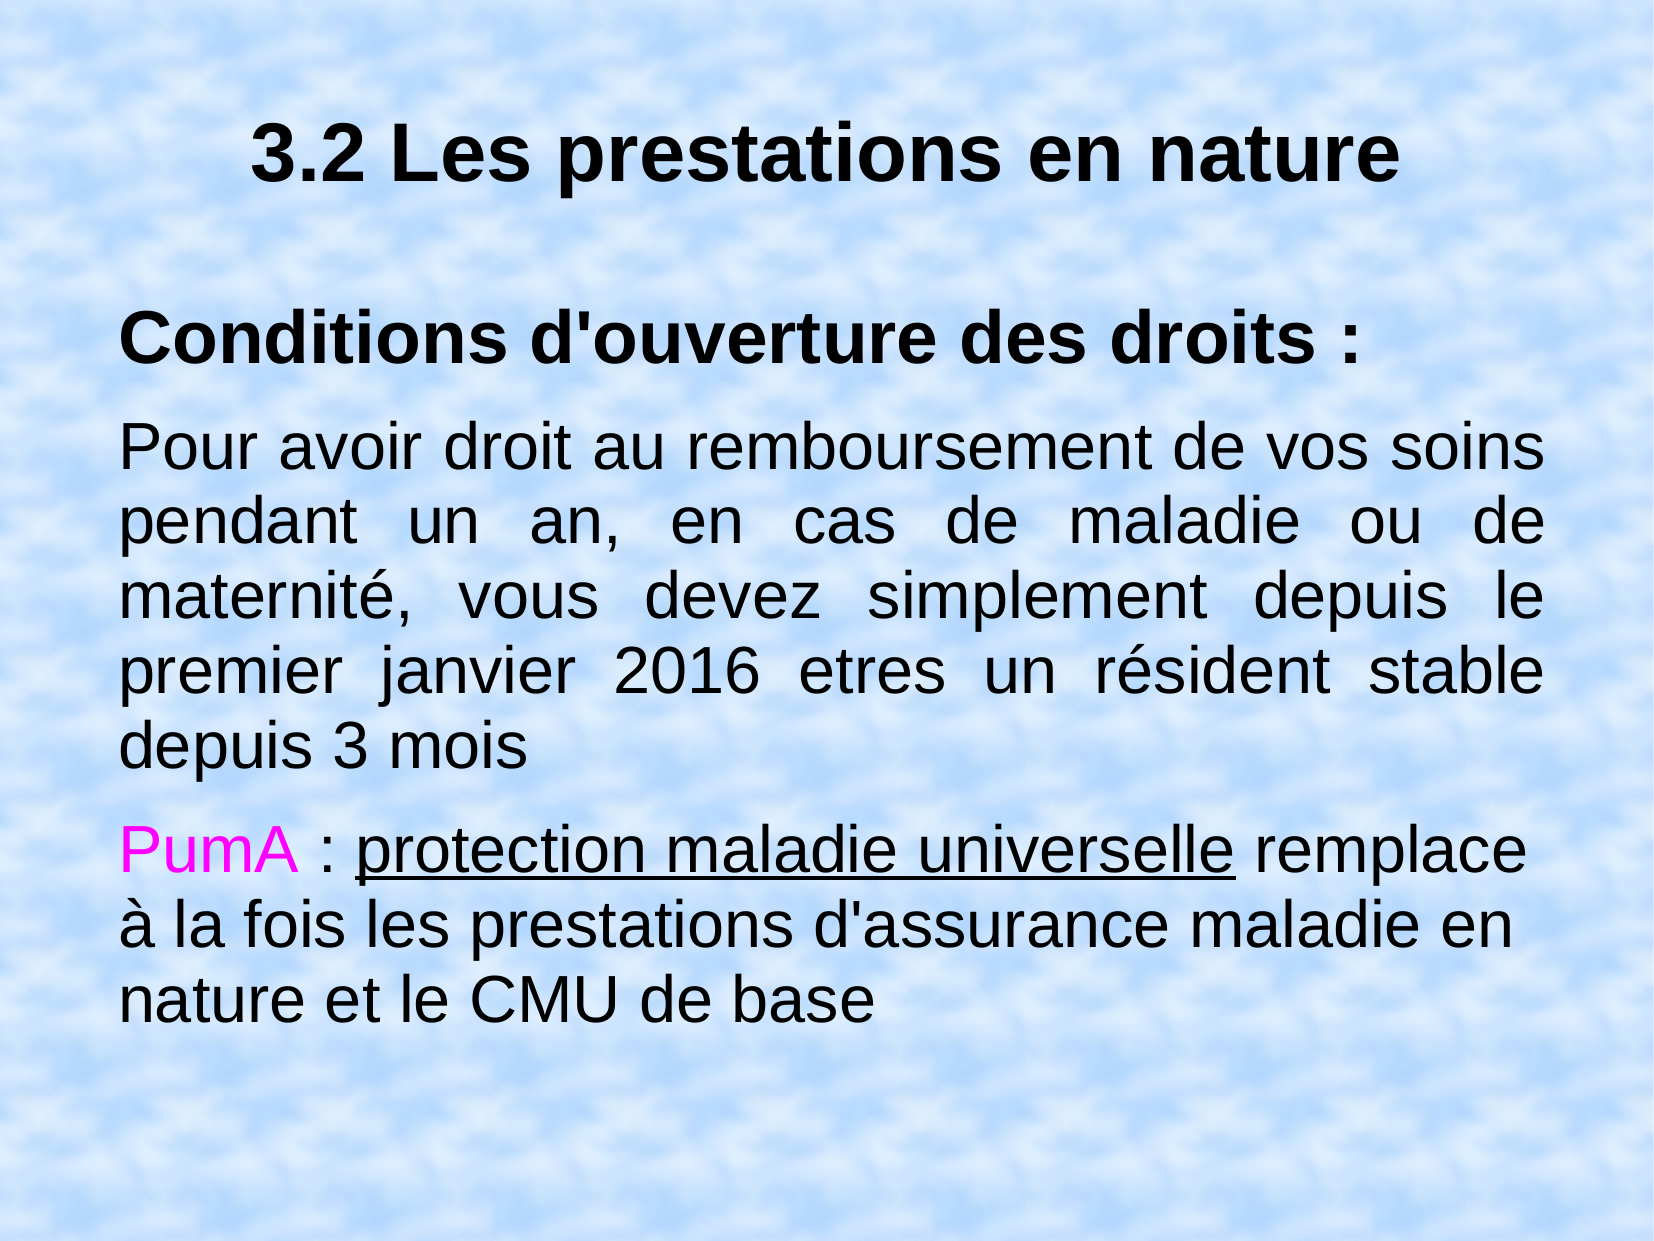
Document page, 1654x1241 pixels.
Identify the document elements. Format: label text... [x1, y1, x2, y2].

title 3.2 Les prestations en nature [82, 49, 1571, 257]
picture [0, 0, 1654, 1241]
list Conditions d'ouverture des droits : Pour avoir droit au remboursement de vos soins pendant un an, en cas de maladie ou de maternité, vous devez simplement depuis le premier janvier 2016 etres un résident stable depuis 3 mois PumA : protection maladie universelle remplace à la fois les prestations d'assurance maladie en nature et le CMU de base [47, 295, 1548, 1241]
